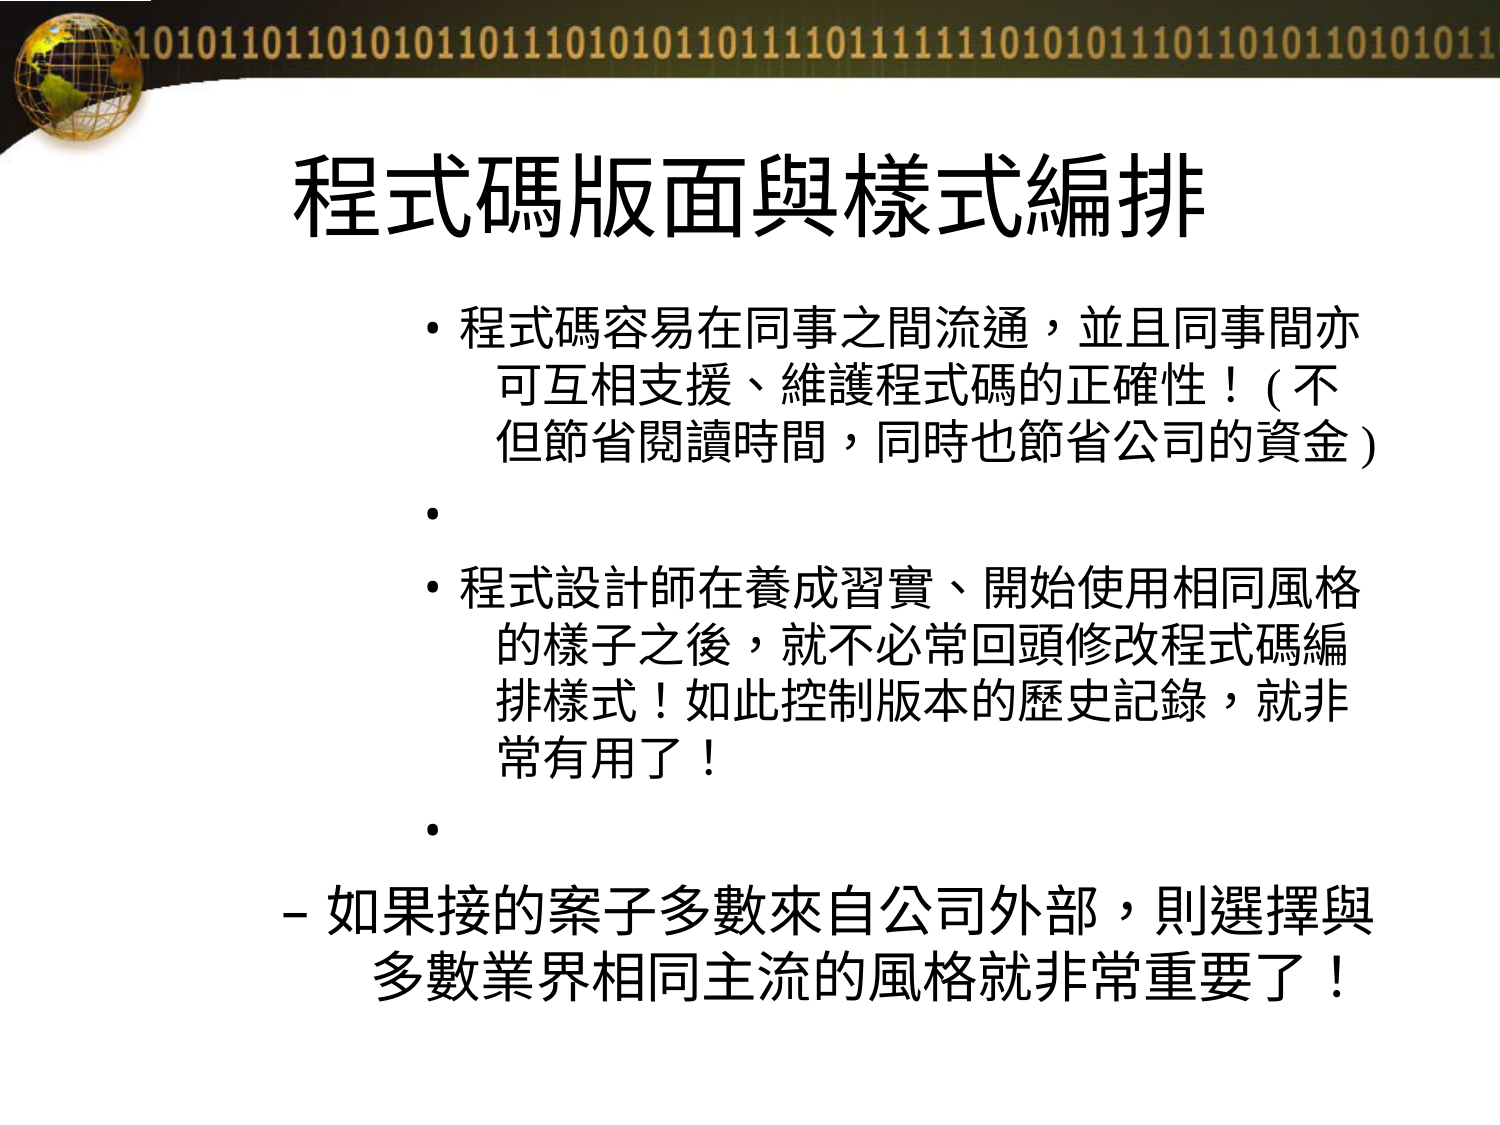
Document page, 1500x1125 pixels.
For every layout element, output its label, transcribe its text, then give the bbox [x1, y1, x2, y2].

list 程式碼容易在同事之間流通，並且同事間亦可互相支援、維護程式碼的正確性！(不但節省閱讀時間，同時也節省公司的資金) 程式設計師在養成習實、開始使用相同風格的樣子之後，就不必常回頭修改程式碼編排樣式！如此控制版本的歷史記錄，就非常有用了！ 如果接的案子多數來自公司外部，則選擇與多數業界相同主流的風格就非常重要了！ [123, 290, 1399, 1059]
title 程式碼版面與樣式編排 [112, 99, 1388, 288]
